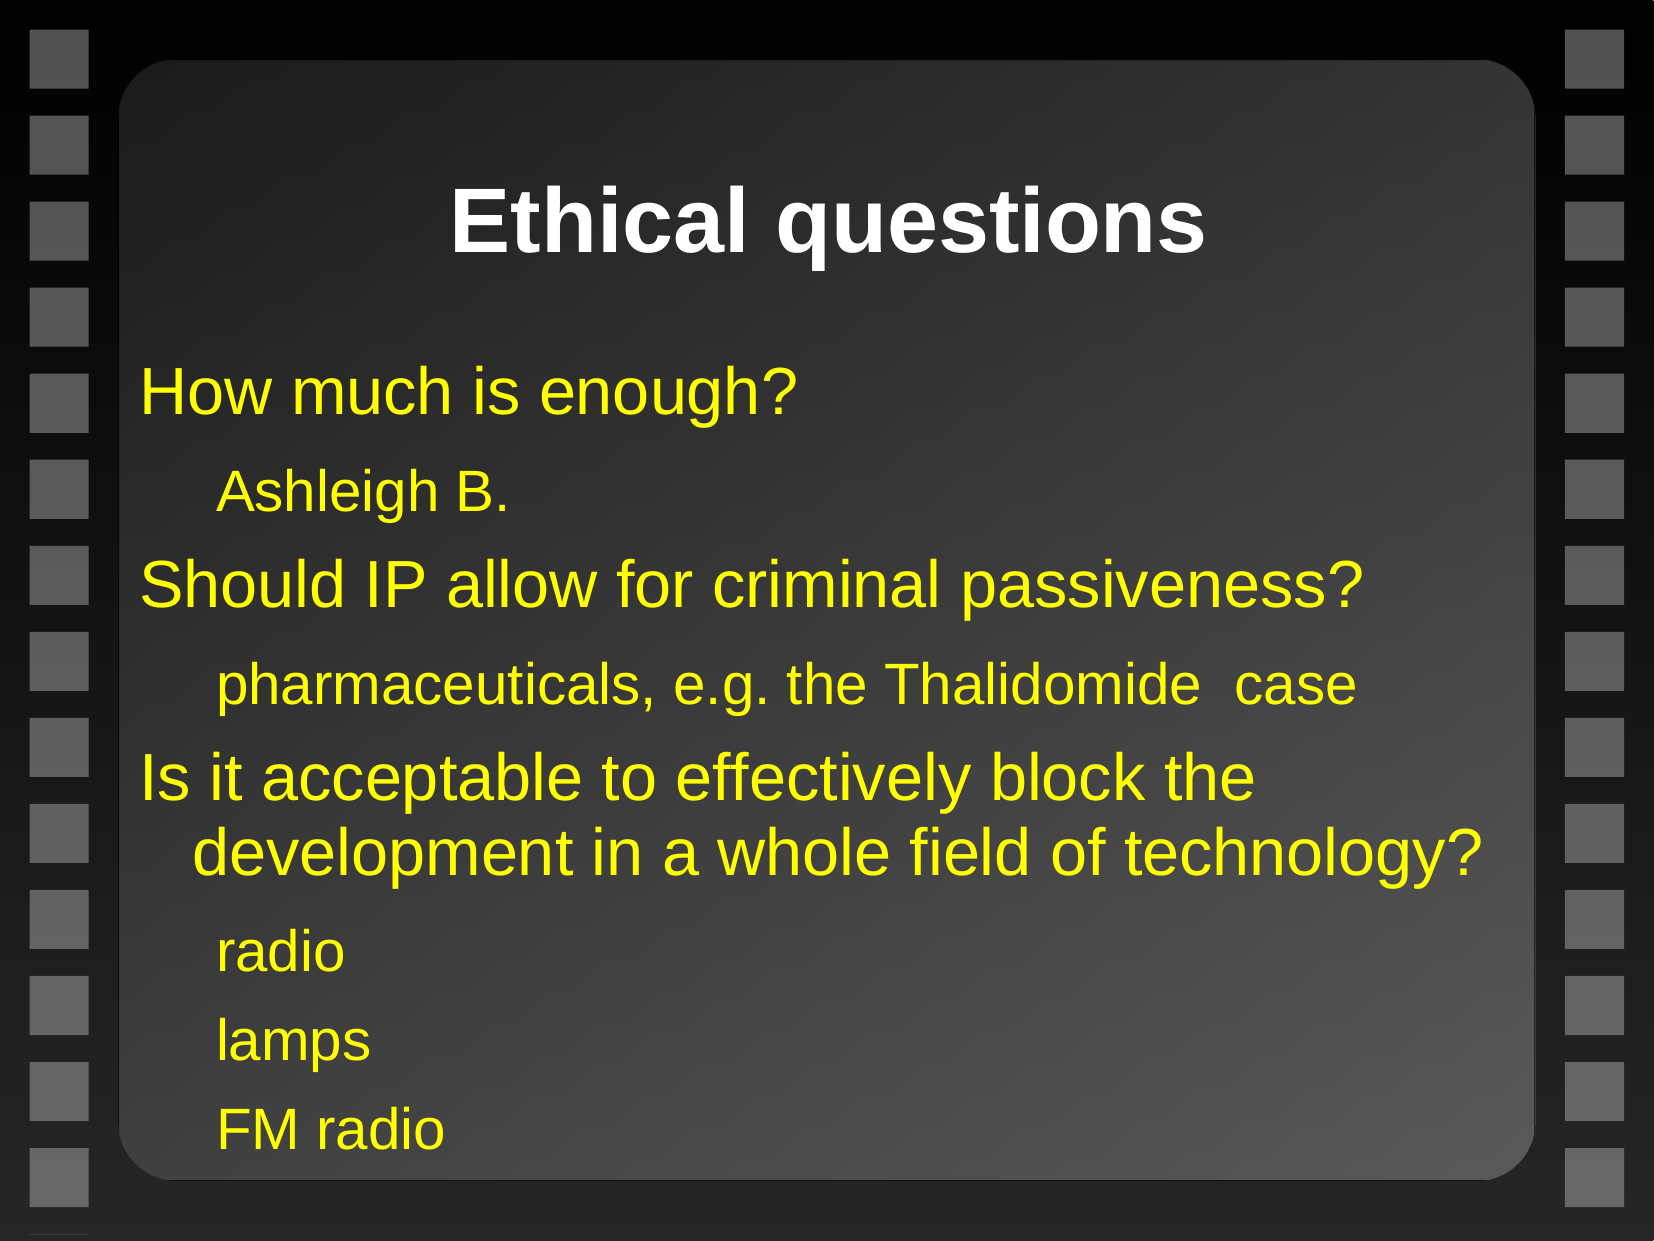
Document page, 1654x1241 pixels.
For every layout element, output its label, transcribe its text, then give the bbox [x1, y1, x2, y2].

title Ethical questions [123, 117, 1536, 325]
list How much is enough? Ashleigh B. Should IP allow for criminal passiveness? pharmaceuticals, e.g. the Thalidomide case Is it acceptable to effectively block the development in a whole field of technology? radio lamps FM radio [121, 354, 1534, 1162]
